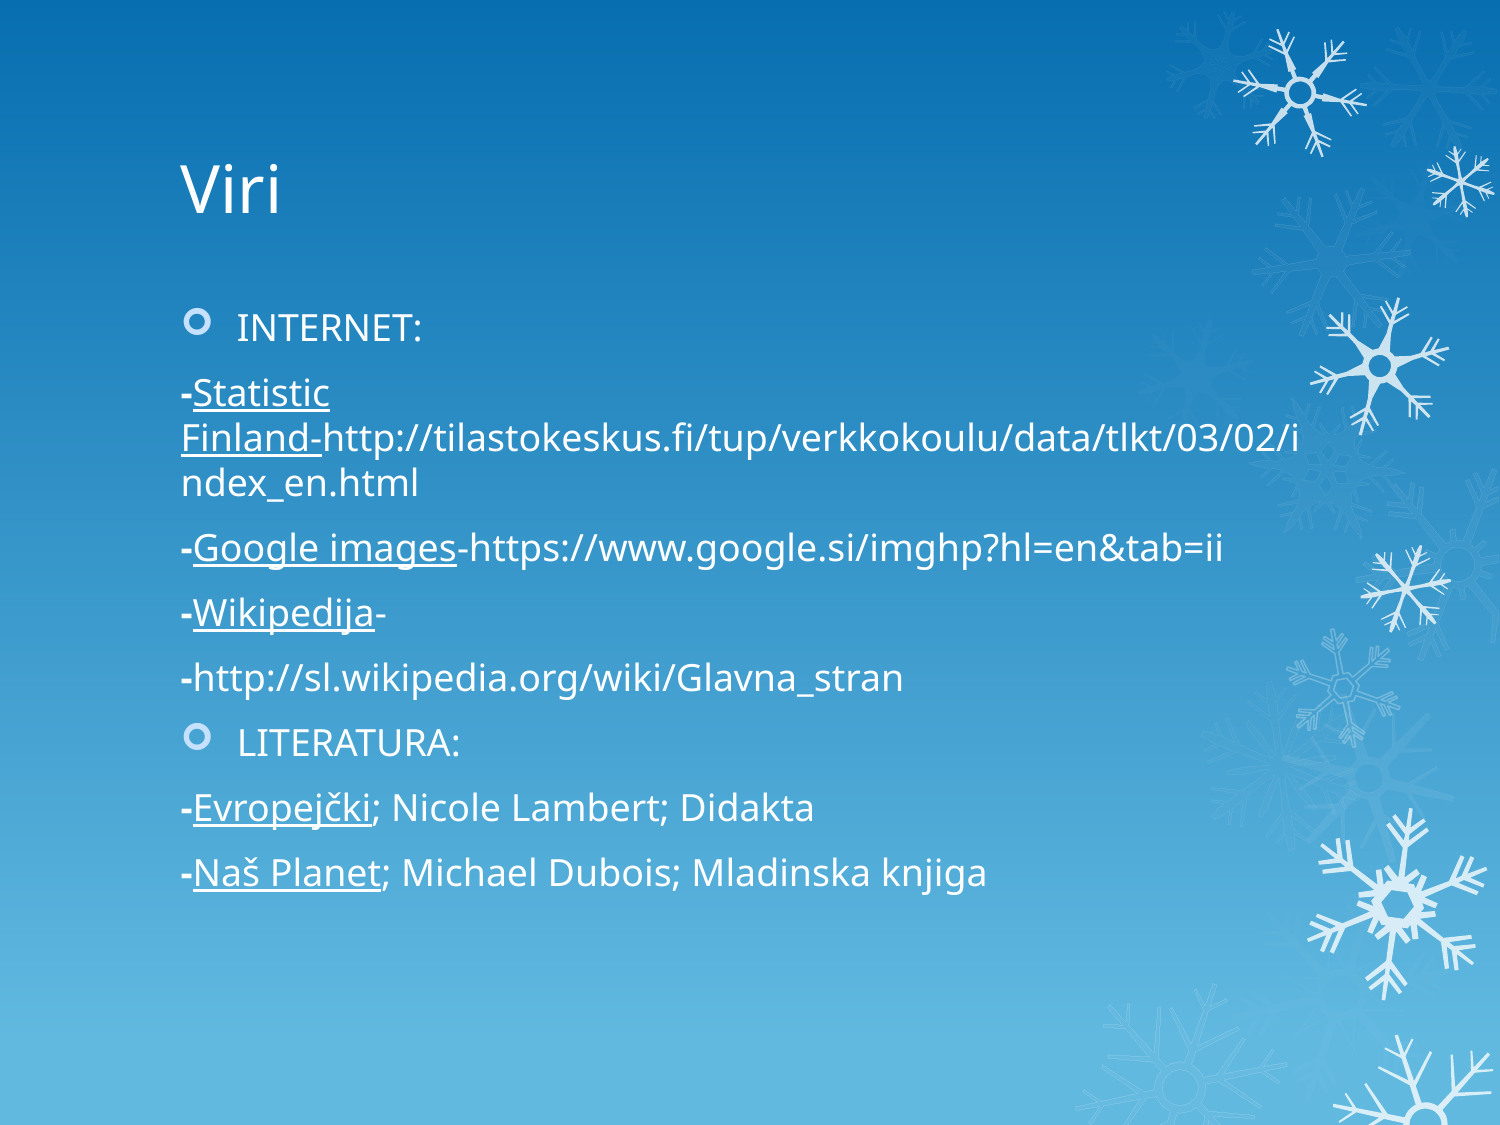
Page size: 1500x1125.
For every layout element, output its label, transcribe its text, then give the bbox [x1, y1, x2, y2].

list INTERNET: -Statistic Finland-http://tilastokeskus.fi/tup/verkkokoulu/data/tlkt/03/02/index_en.html -Google images-https://www.google.si/imghp?hl=en&tab=ii -Wikipedija- -http://sl.wikipedia.org/wiki/Glavna_stran LITERATURA: -Evropejčki; Nicole Lambert; Didakta -Naš Planet; Michael Dubois; Mladinska knjiga [165, 296, 1335, 962]
title Viri [165, 110, 1335, 263]
